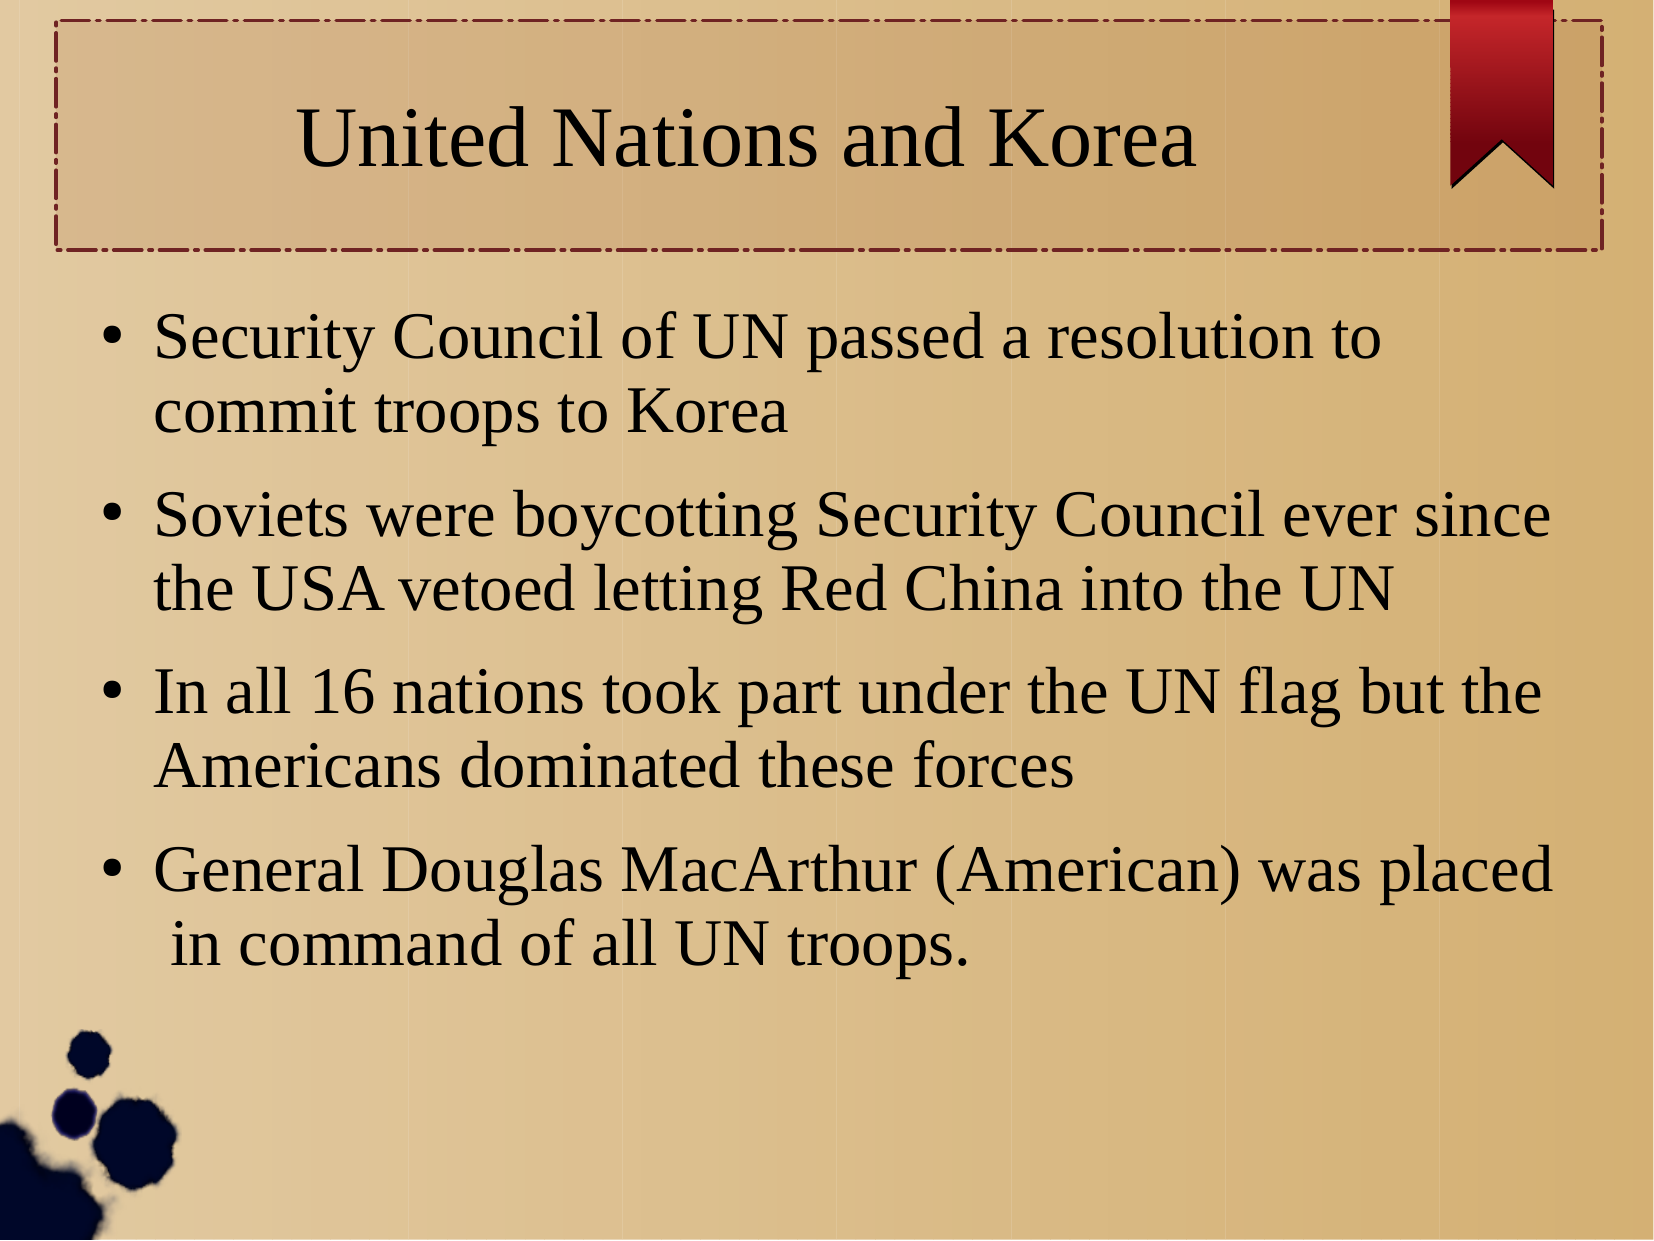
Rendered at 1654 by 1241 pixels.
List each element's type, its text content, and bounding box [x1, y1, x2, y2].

title United Nations and Korea [82, 47, 1412, 229]
list Security Council of UN passed a resolution to commit troops to Korea Soviets were boycotting Security Council ever since the USA vetoed letting Red China into the UN In all 16 nations took part under the UN flag but the Americans dominated these forces General Douglas MacArthur (American) was placed in command of all UN troops. [82, 299, 1571, 1019]
